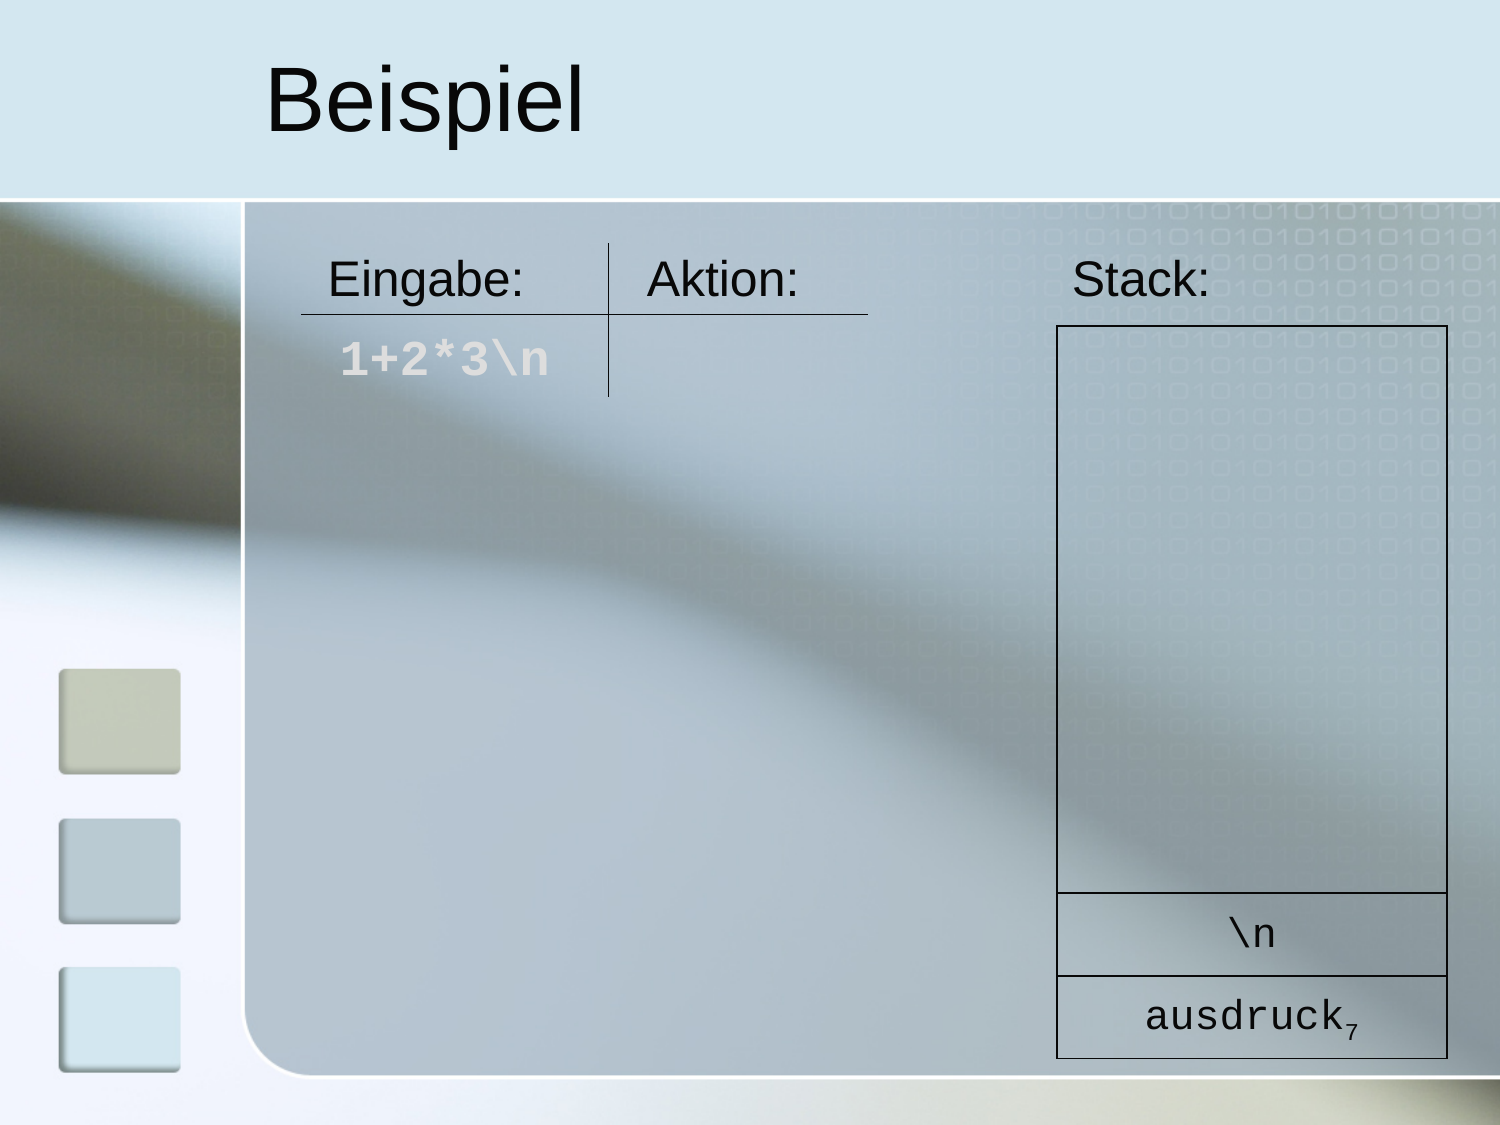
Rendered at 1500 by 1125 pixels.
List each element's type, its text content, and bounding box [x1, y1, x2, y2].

text_box 1+2*3\n [324, 326, 585, 399]
text_box \n [1056, 904, 1447, 968]
text_box Eingabe: [312, 243, 550, 314]
text_box Stack: [1057, 243, 1459, 315]
title Beispiel [249, 12, 1461, 188]
text_box Aktion: [632, 243, 822, 314]
text_box ausdruck7 [1056, 987, 1447, 1056]
picture [0, 0, 1500, 1125]
